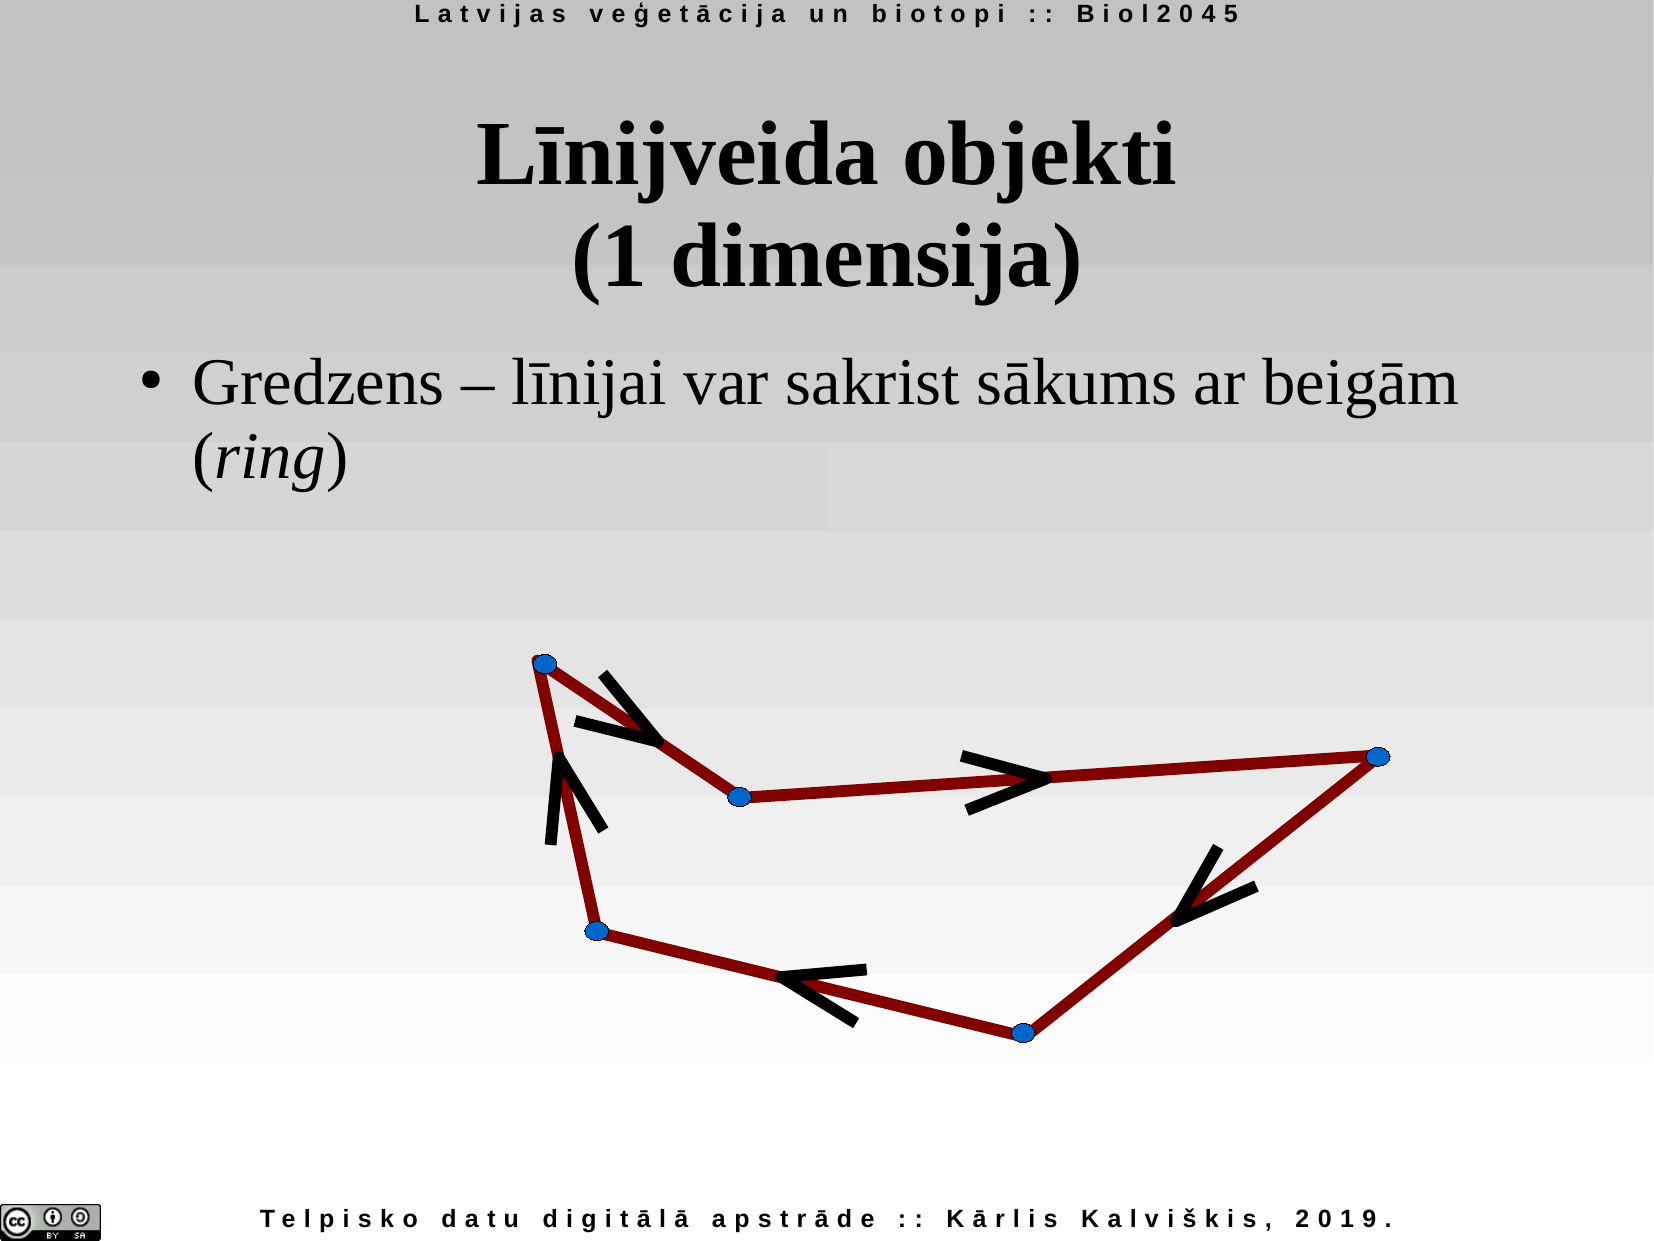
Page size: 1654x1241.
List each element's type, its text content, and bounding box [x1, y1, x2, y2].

text_box [533, 654, 557, 674]
text_box [584, 921, 609, 941]
list Gredzens – līnijai var sakrist sākums ar beigām (ring) [121, 344, 1534, 1130]
title Līnijveida objekti (1 dimensija) [121, 102, 1534, 311]
text_box [1366, 747, 1391, 767]
text_box [1011, 1023, 1036, 1043]
picture [0, 0, 1654, 1241]
text_box [727, 787, 752, 807]
